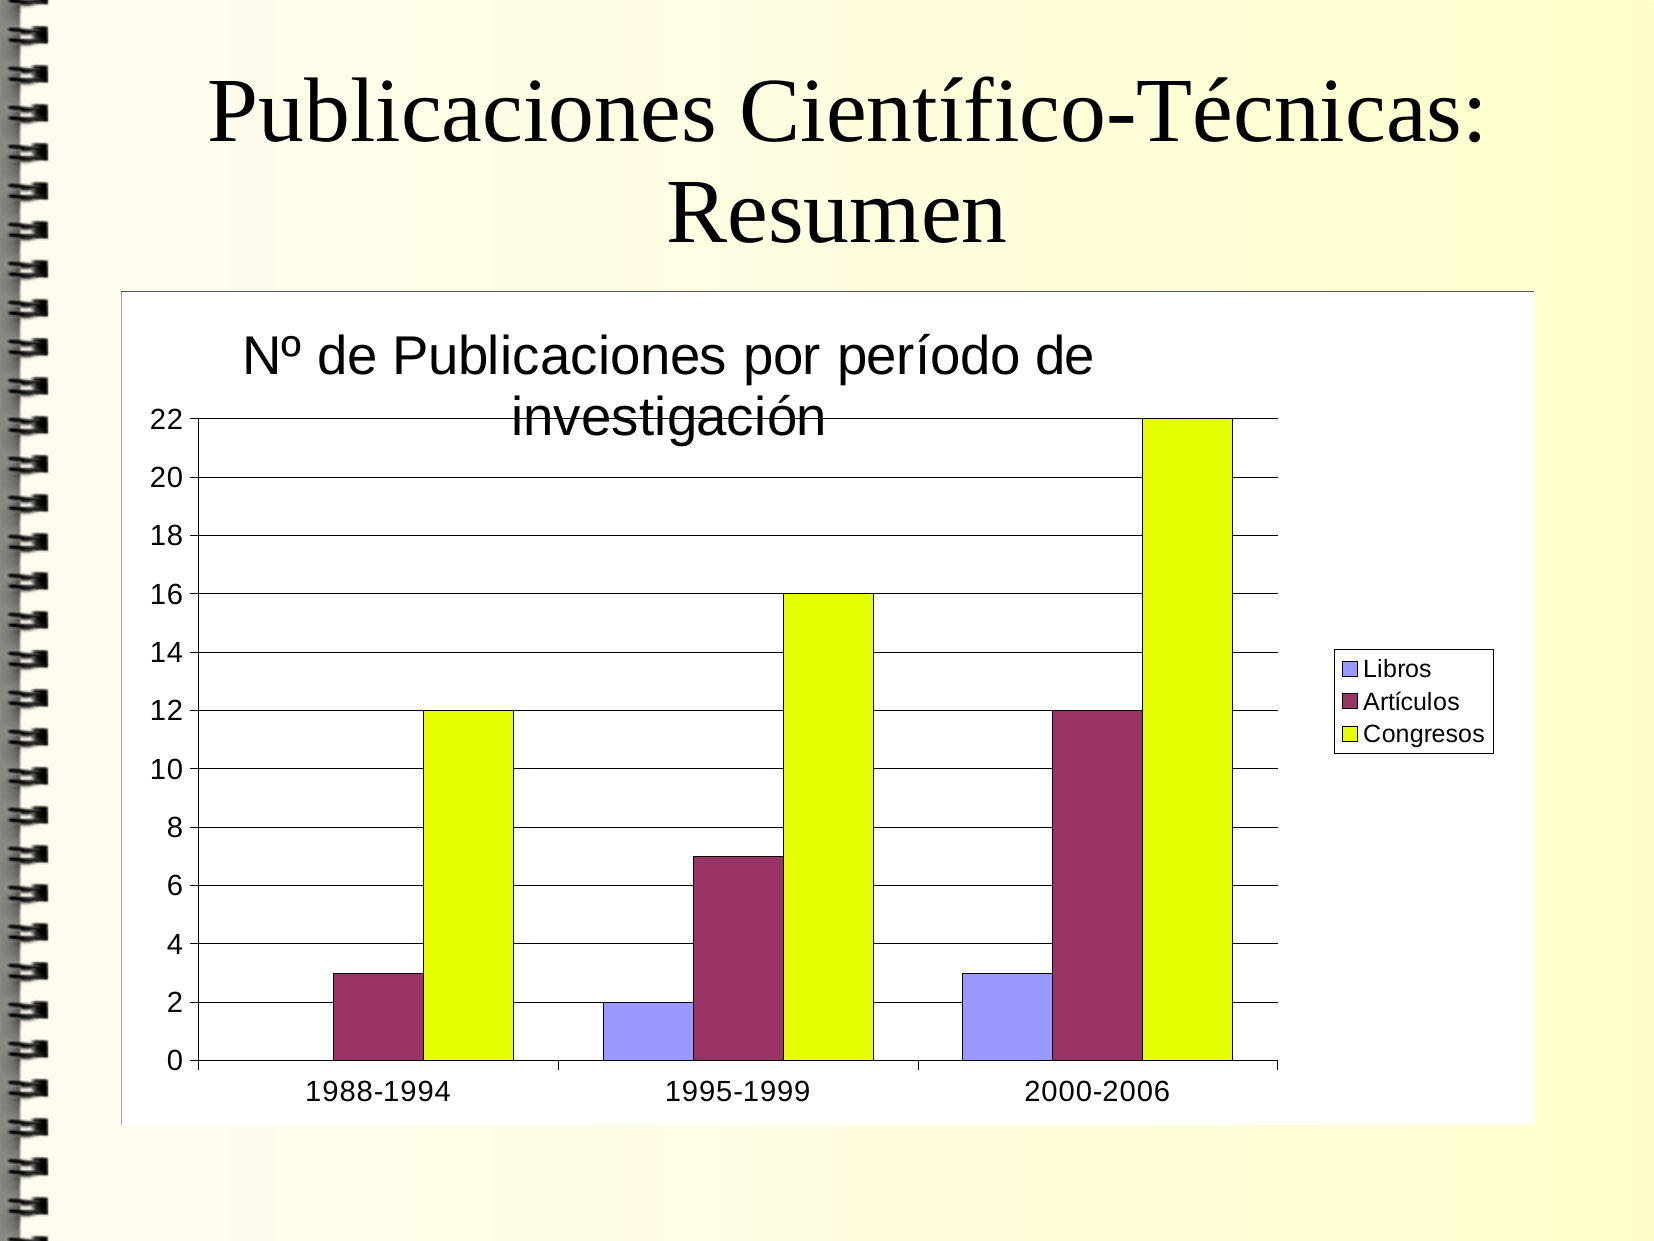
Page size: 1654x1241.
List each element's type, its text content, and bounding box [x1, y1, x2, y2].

picture [0, 0, 1654, 1241]
title Publicaciones Científico-Técnicas: Resumen [59, 59, 1639, 263]
chart [121, 291, 1534, 1125]
